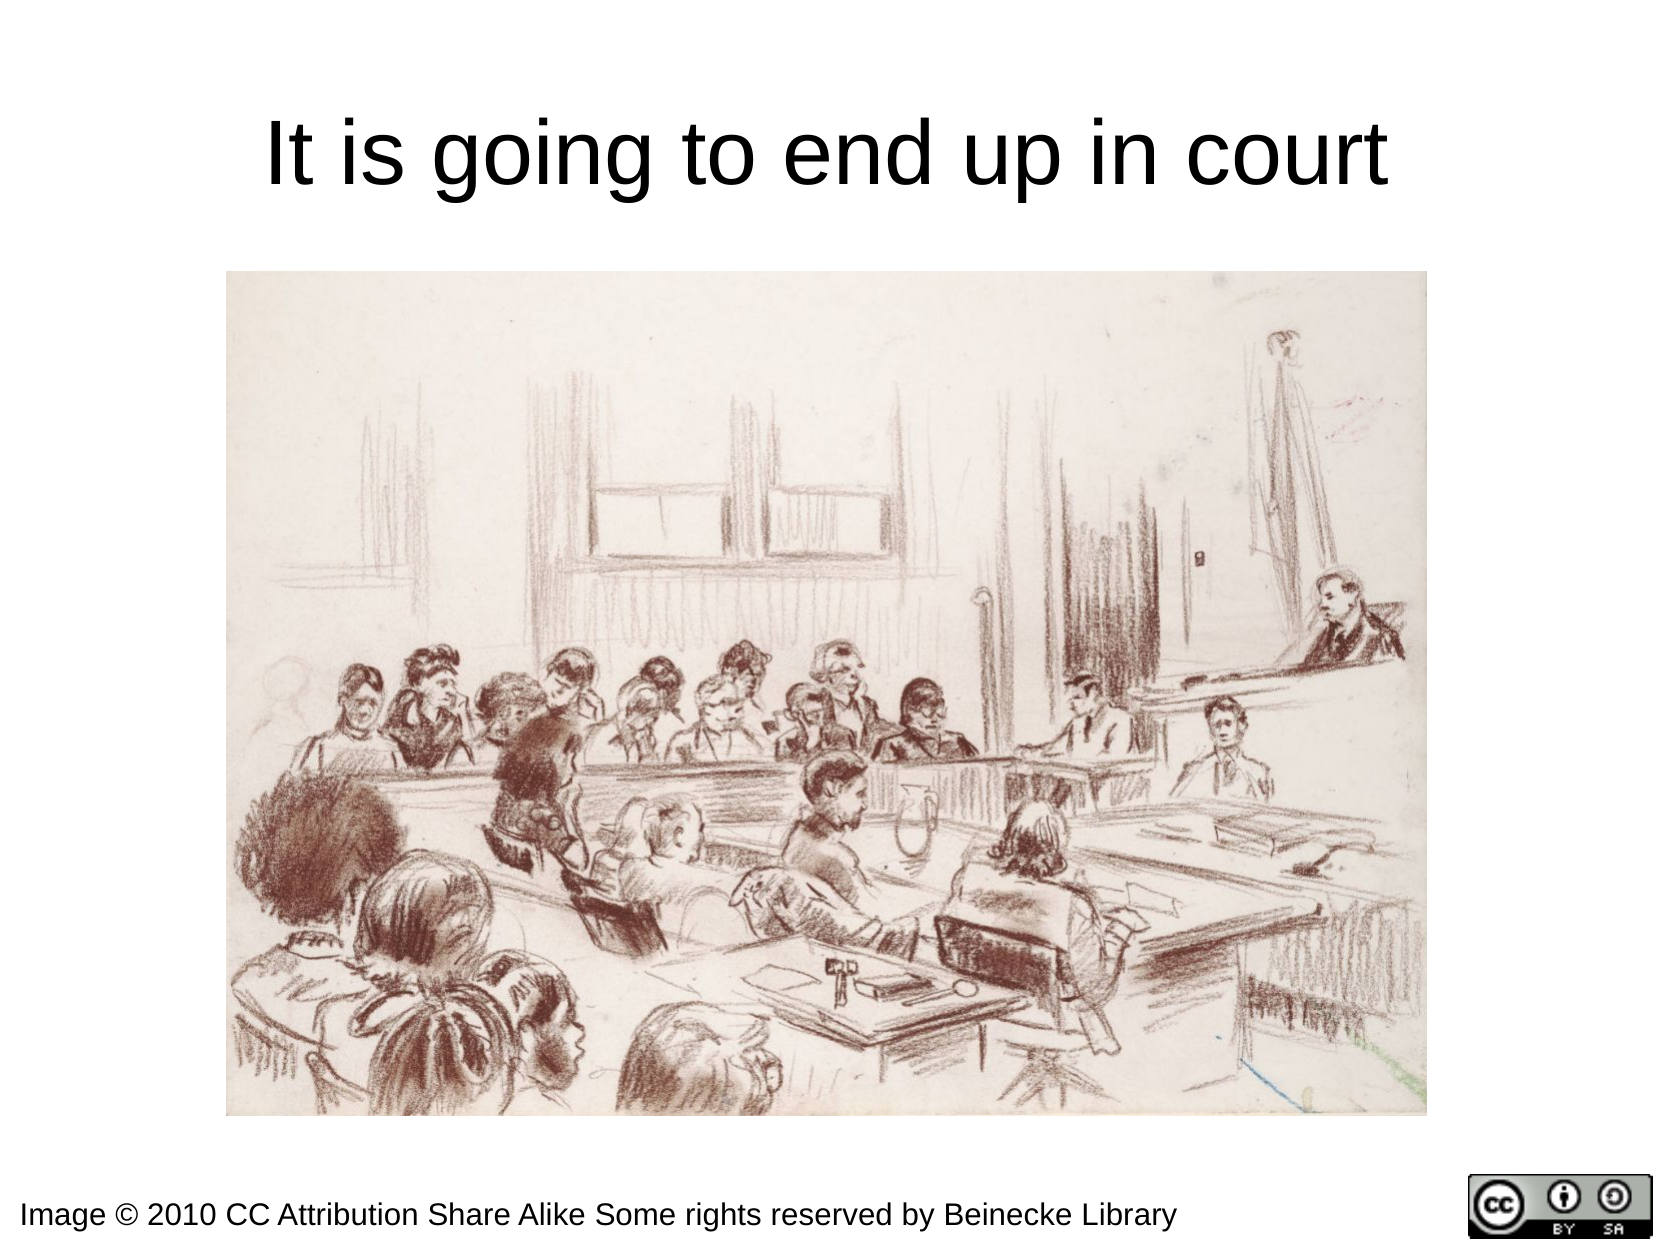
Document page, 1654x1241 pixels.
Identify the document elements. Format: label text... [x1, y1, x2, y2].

text_box Image © 2010 CC Attribution Share Alike Some rights reserved by Beinecke Library [4, 1190, 1377, 1241]
picture [226, 271, 1427, 1116]
picture [1468, 1174, 1653, 1239]
title It is going to end up in court [82, 49, 1571, 257]
